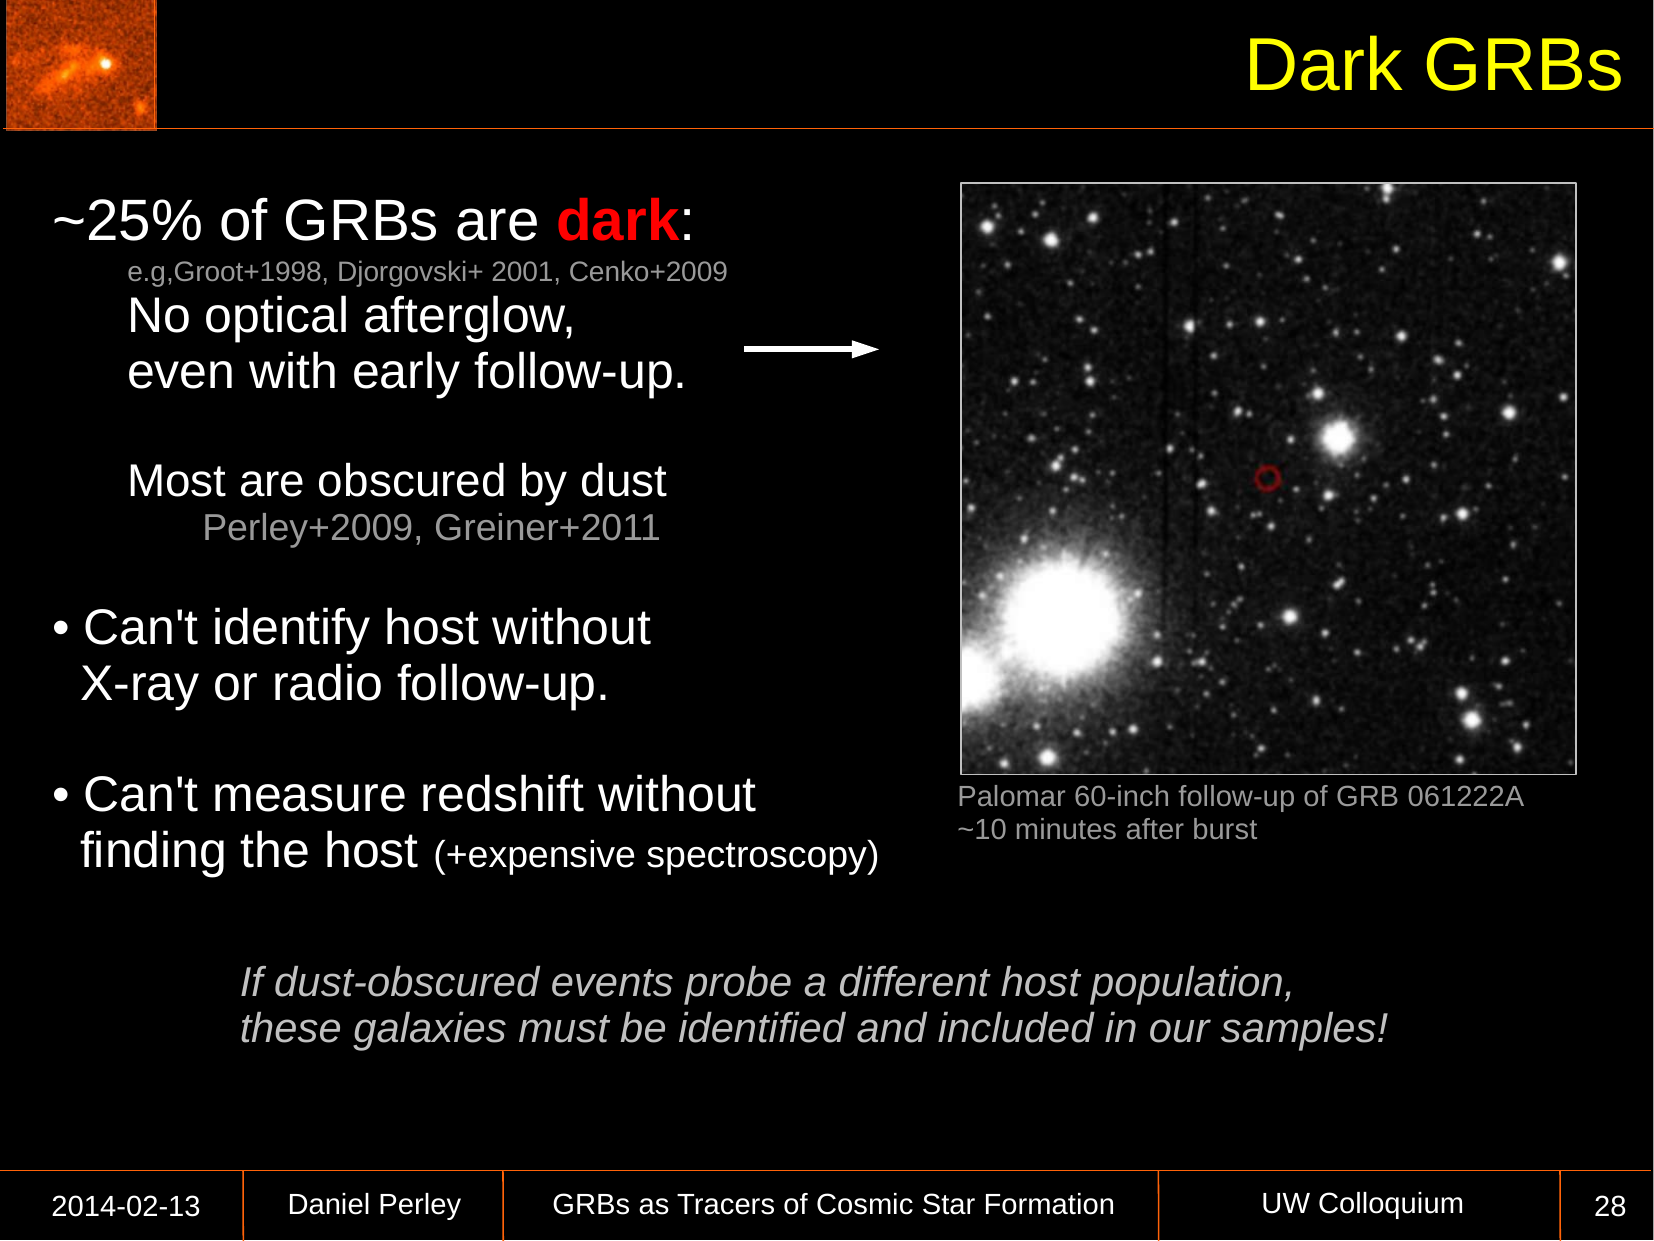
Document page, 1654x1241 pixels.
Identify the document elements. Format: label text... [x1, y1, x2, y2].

text_box ~25% of GRBs are dark: e.g,Groot+1998, Djorgovski+ 2001, Cenko+2009 No optical afterglow, even with early follow-up. Most are obscured by dust Perley+2009, Greiner+2011 • Can't identify host without X-ray or radio follow-up. • Can't measure redshift without finding the host (+expensive spectroscopy) [37, 180, 958, 933]
picture [961, 183, 1576, 769]
picture [7, 0, 154, 128]
title Dark GRBs [450, 21, 1624, 108]
text_box Palomar 60-inch follow-up of GRB 061222A ~10 minutes after burst [939, 769, 1613, 857]
text_box If dust-obscured events probe a different host population, these galaxies must be identified and included in our samples! [225, 951, 1463, 1060]
